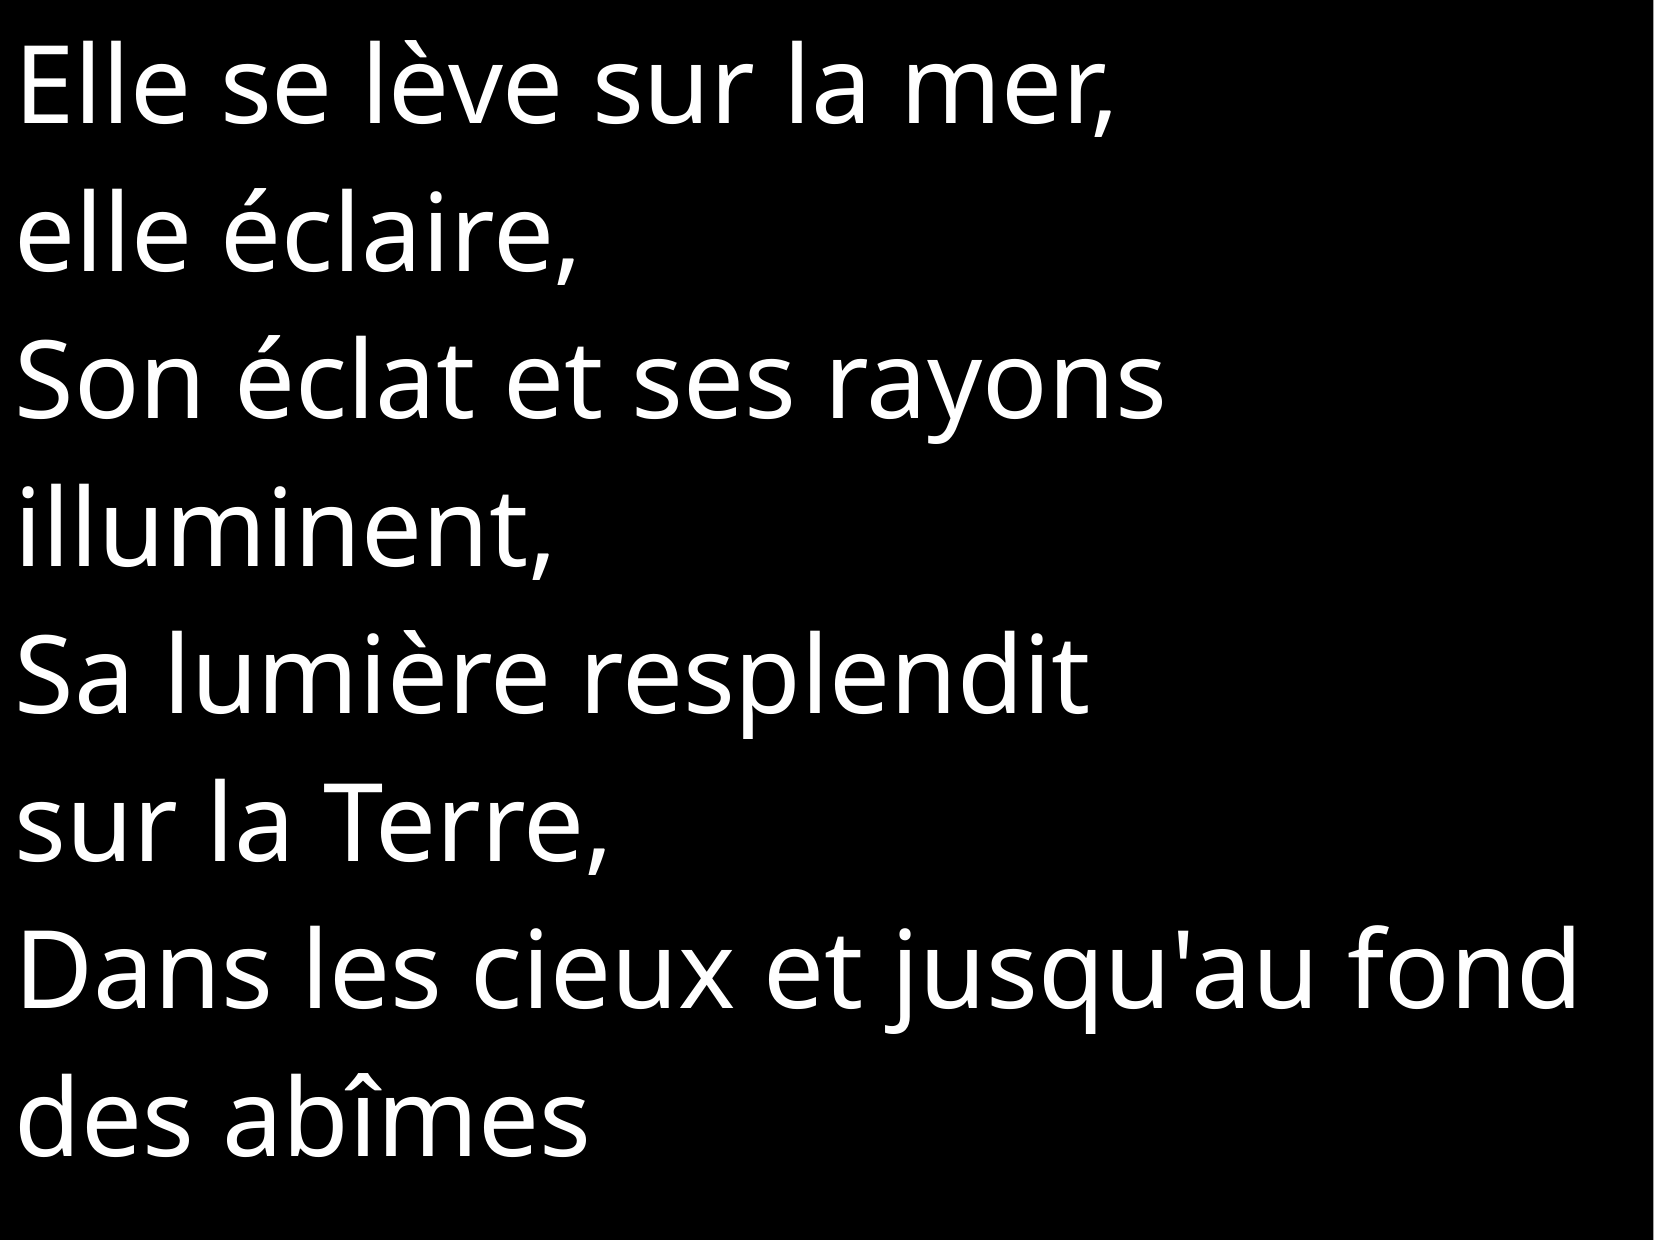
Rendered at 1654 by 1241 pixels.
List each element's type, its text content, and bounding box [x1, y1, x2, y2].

text_box Elle se lève sur la mer, elle éclaire, Son éclat et ses rayons illuminent, Sa lumière resplendit sur la Terre, Dans les cieux et jusqu'au fond des abîmes [0, 0, 1654, 1222]
